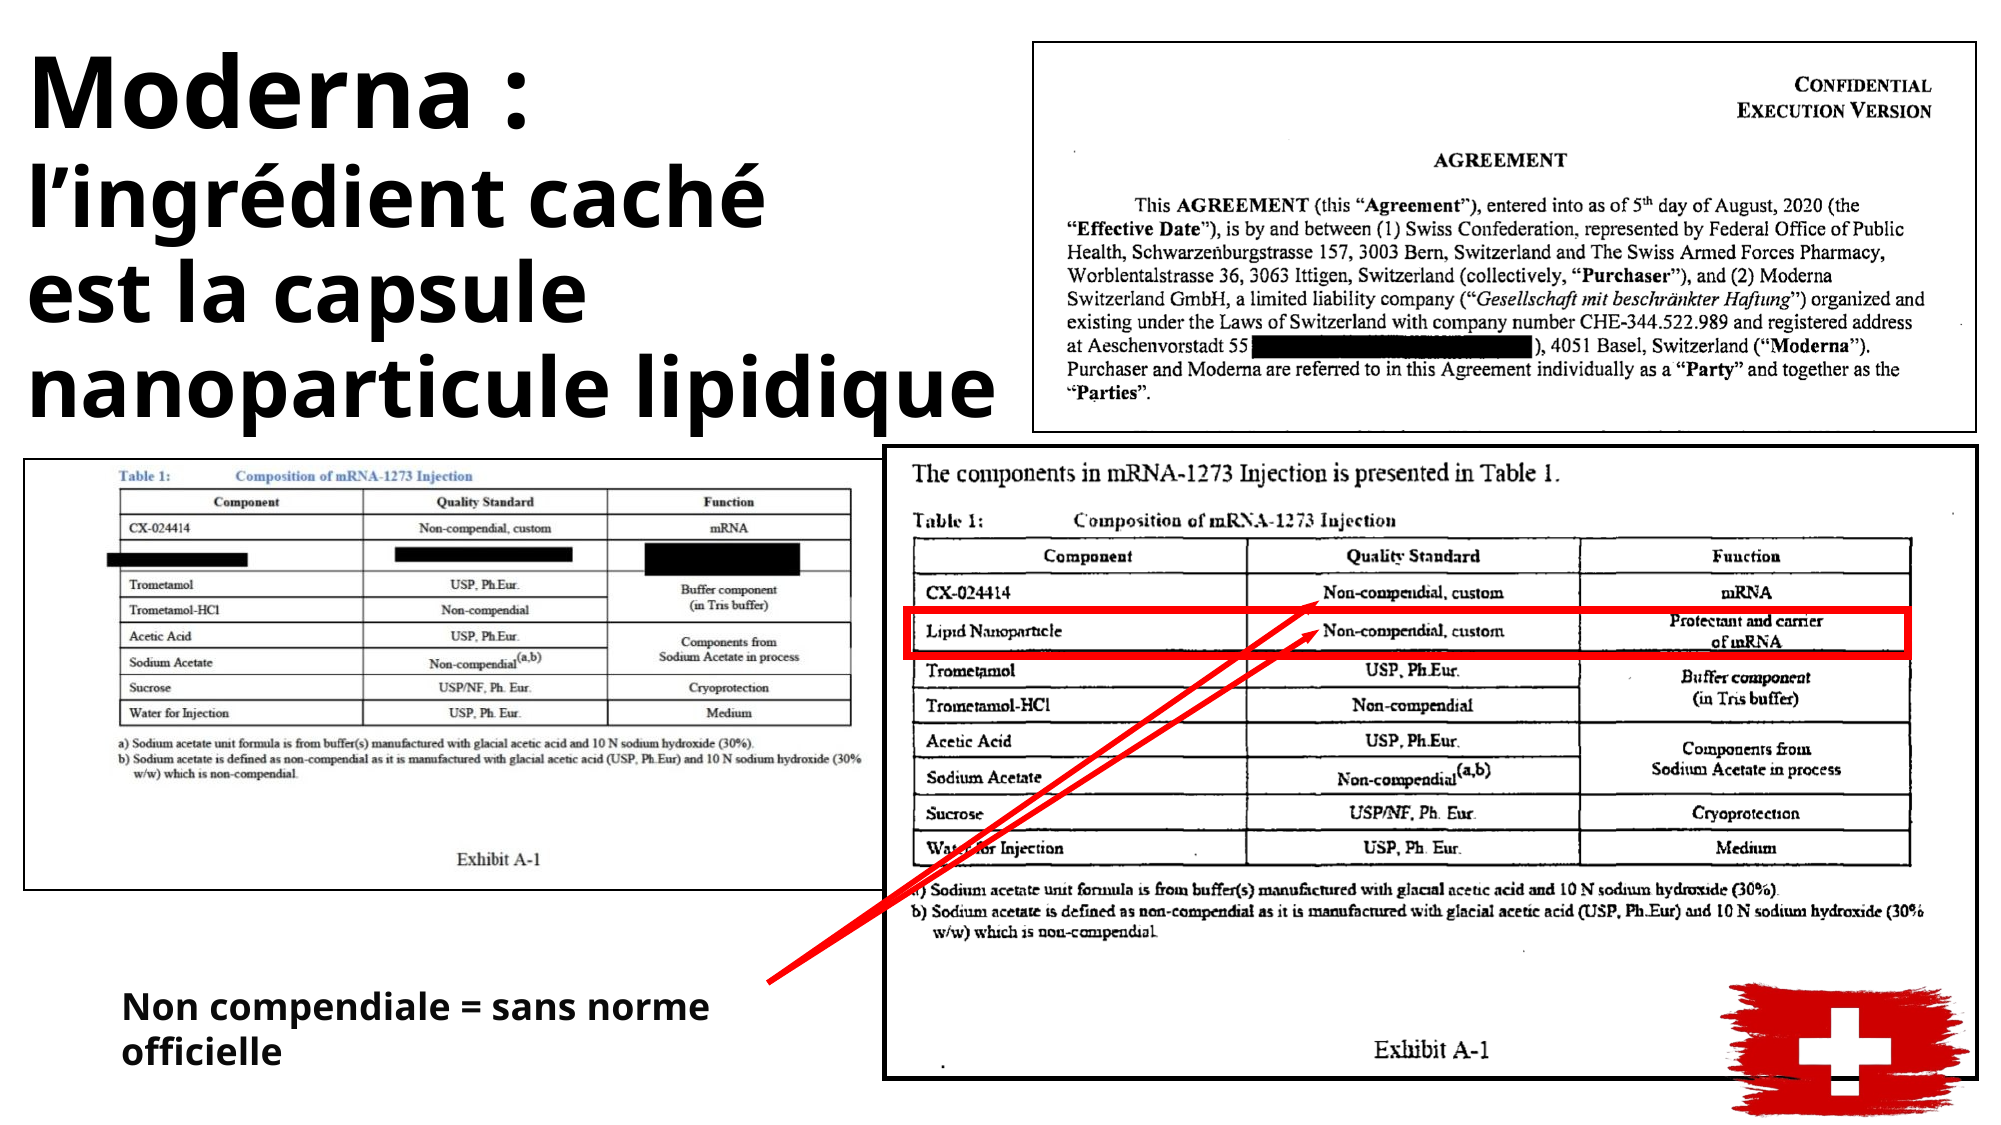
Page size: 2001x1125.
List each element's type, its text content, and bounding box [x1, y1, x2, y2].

picture [25, 459, 882, 890]
picture [1252, 614, 1904, 652]
picture [945, 660, 1264, 865]
picture [1034, 43, 1975, 431]
text_box Moderna : l’ingrédient caché est la capsule nanoparticule lipidique [11, 46, 1033, 449]
picture [887, 448, 1982, 1125]
picture [911, 614, 1293, 652]
text_box Non compendiale = sans norme officielle [106, 975, 793, 1036]
